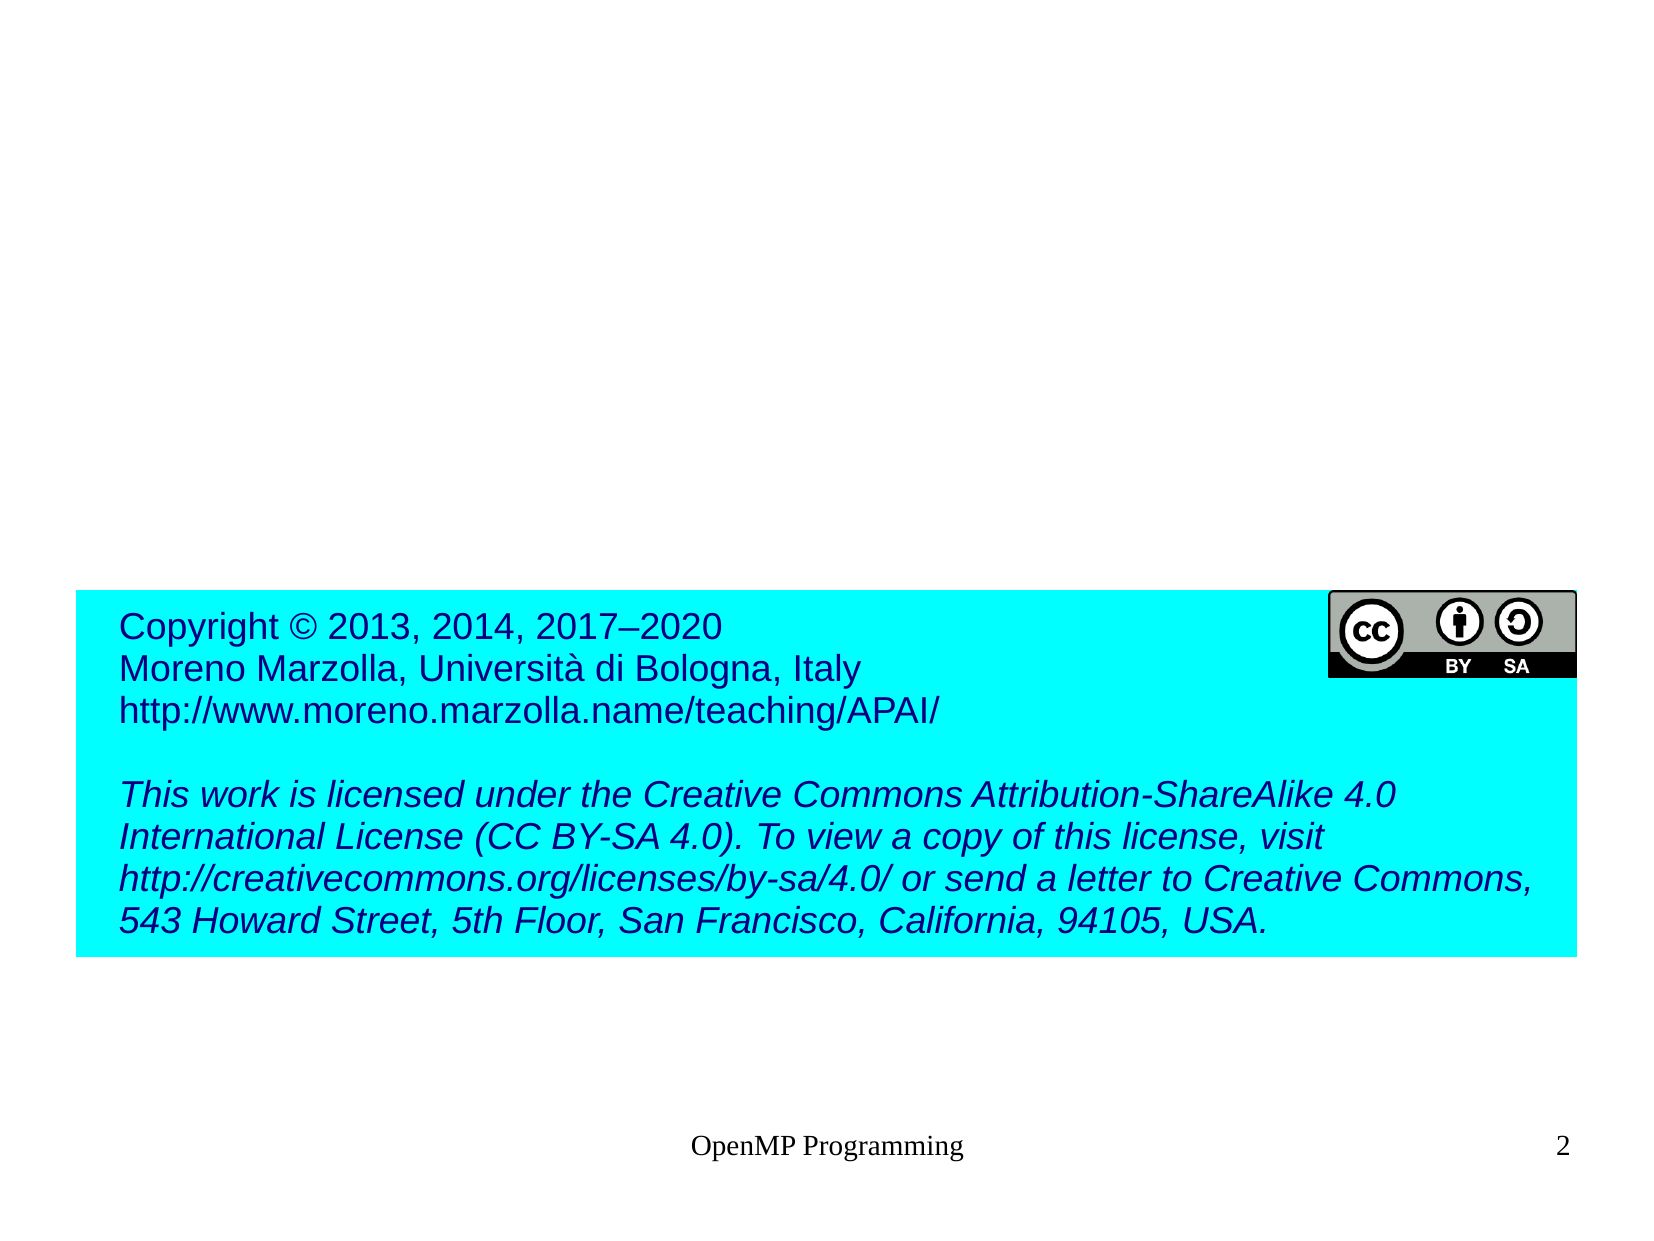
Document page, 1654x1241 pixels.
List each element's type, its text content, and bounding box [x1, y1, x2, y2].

text_box Copyright © 2013, 2014, 2017–2020 Moreno Marzolla, Università di Bologna, Italy http://www.moreno.marzolla.name/teaching/APAI/ This work is licensed under the Creative Commons Attribution-ShareAlike 4.0 International License (CC BY-SA 4.0). To view a copy of this license, visit http://creativecommons.org/licenses/by-sa/4.0/ or send a letter to Creative Commons, 543 Howard Street, 5th Floor, San Francisco, California, 94105, USA. [76, 590, 1577, 957]
picture [1328, 590, 1577, 678]
